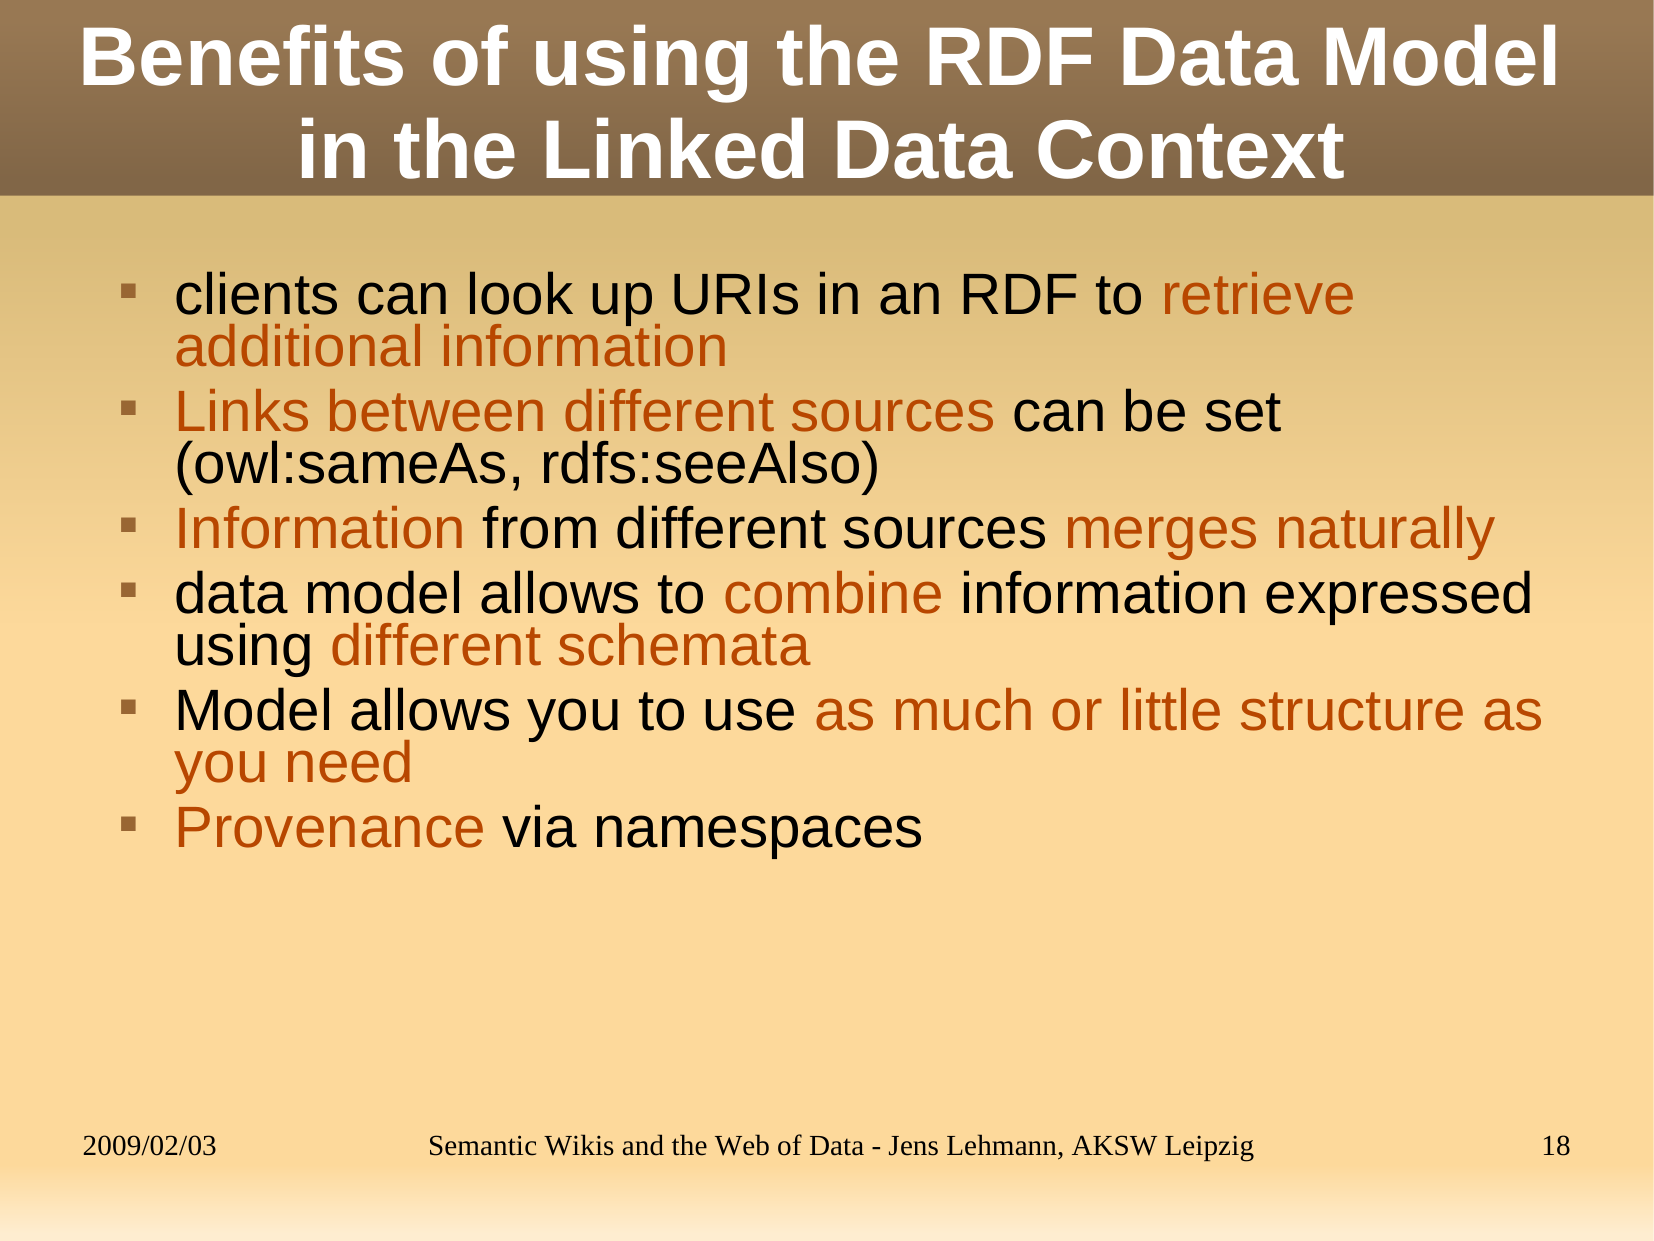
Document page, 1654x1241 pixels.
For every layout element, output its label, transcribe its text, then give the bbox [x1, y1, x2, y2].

list clients can look up URIs in an RDF to retrieve additional information Links between different sources can be set (owl:sameAs, rdfs:seeAlso) Information from different sources merges naturally data model allows to combine information expressed using different schemata Model allows you to use as much or little structure as you need Provenance via namespaces [88, 265, 1565, 1097]
title Benefits of using the RDF Data Model in the Linked Data Context [76, 7, 1565, 200]
picture [0, 0, 1654, 1241]
